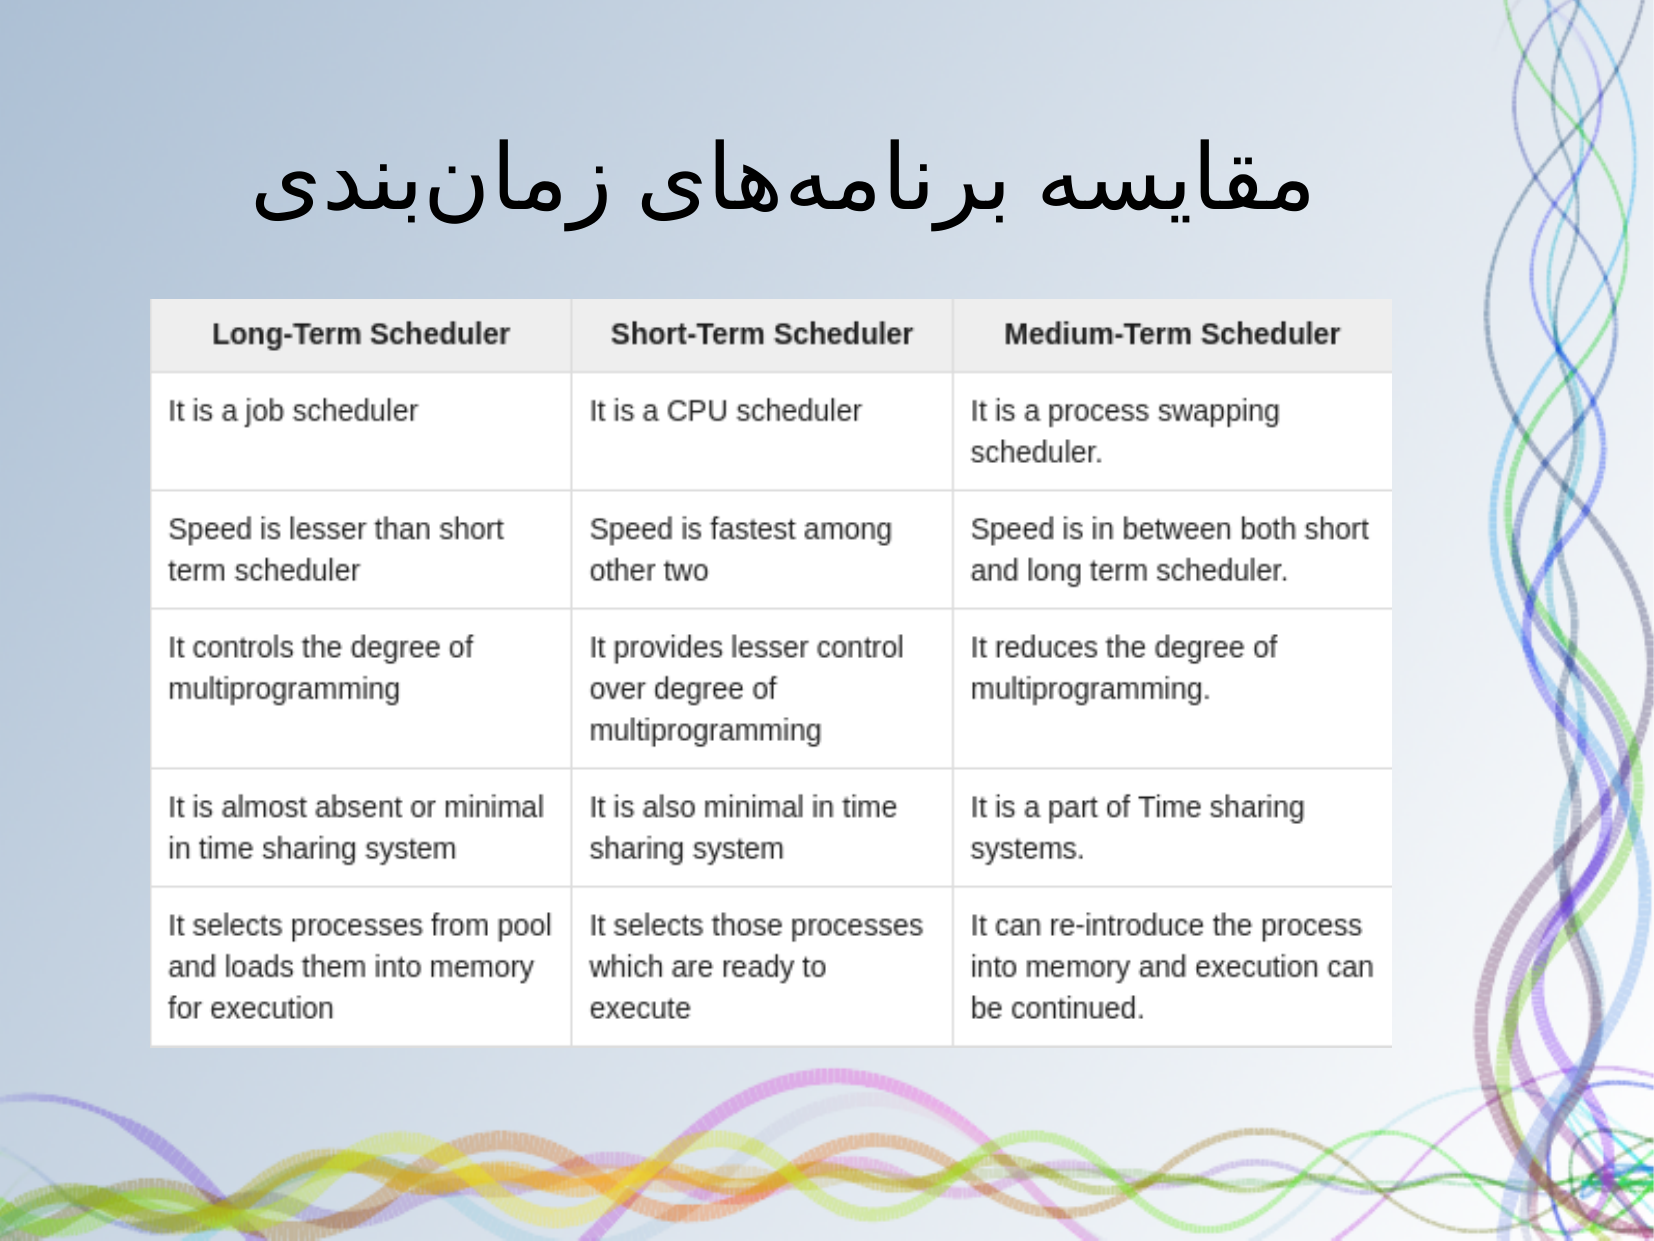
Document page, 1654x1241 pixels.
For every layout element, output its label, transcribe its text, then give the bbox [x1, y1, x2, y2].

picture [0, 0, 1654, 1241]
title مقایسه برنامه‌های زمان‌بندی [39, 83, 1528, 291]
